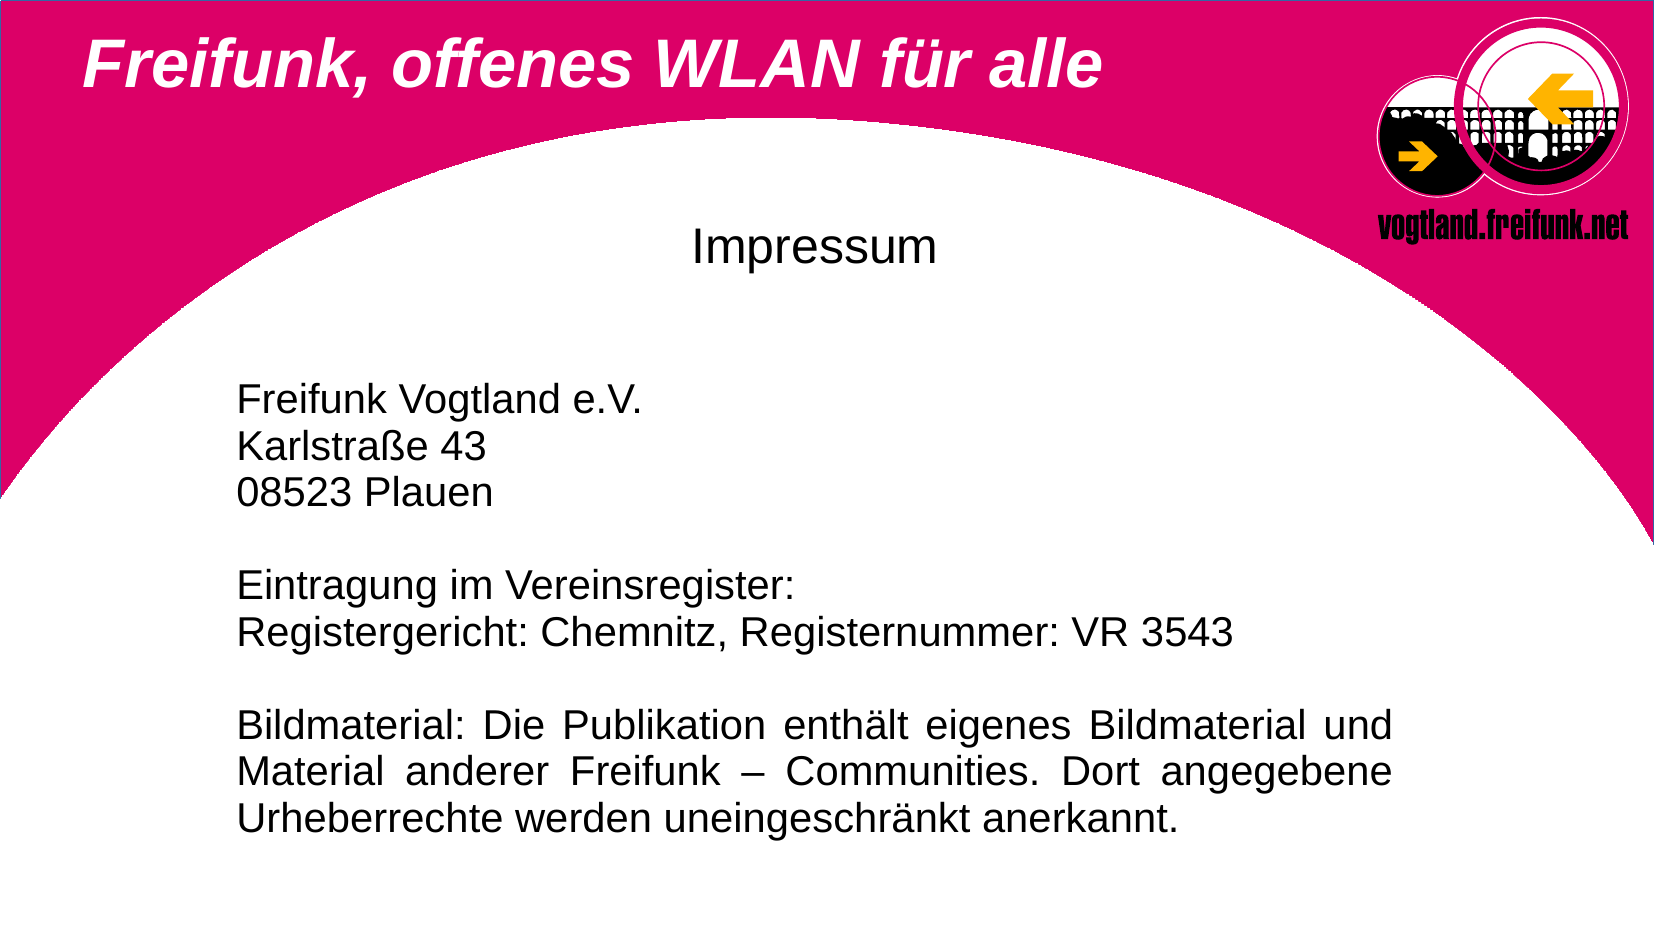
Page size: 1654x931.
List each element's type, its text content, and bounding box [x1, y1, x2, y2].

picture [1375, 16, 1630, 247]
subtitle Impressum Freifunk Vogtland e.V. Karlstraße 43 08523 Plauen Eintragung im Vereinsregister: Registergericht: Chemnitz, Registernummer: VR 3543 Bildmaterial: Die Publikation enthält eigenes Bildmaterial und Material anderer Freifunk – Communities. Dort angegebene Urheberrechte werden uneingeschränkt anerkannt. [236, 134, 1394, 869]
text_box [0, 0, 1654, 931]
title Freifunk, offenes WLAN für alle [82, 17, 1571, 111]
